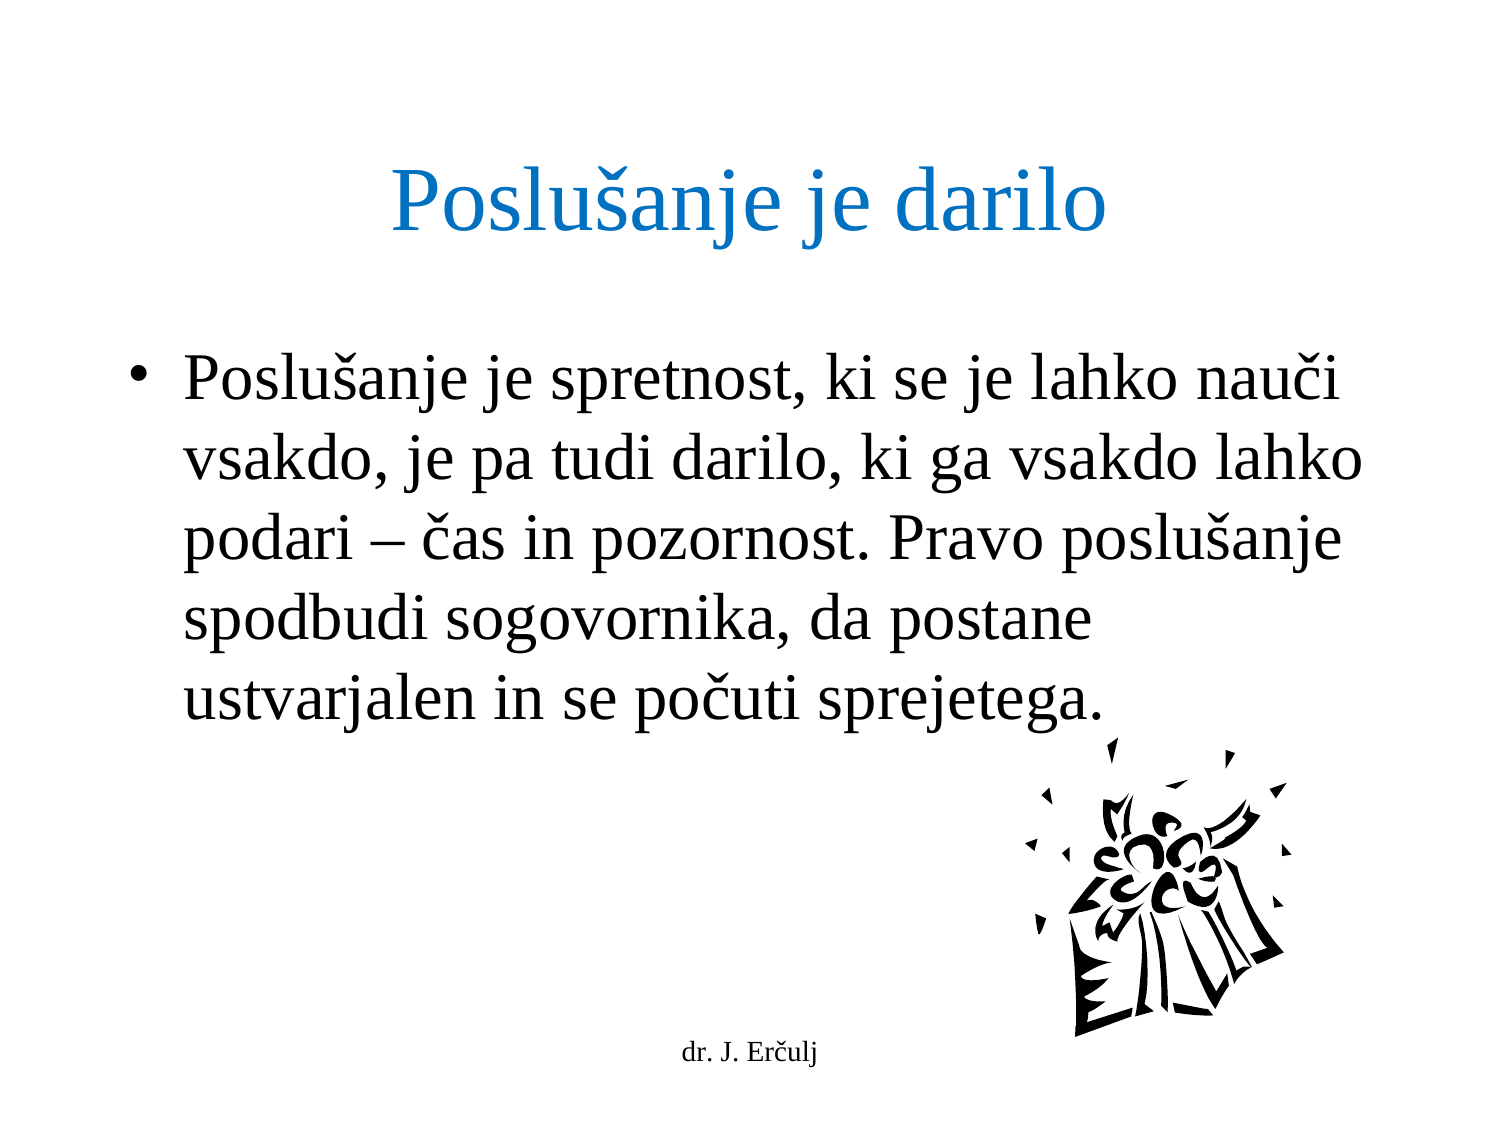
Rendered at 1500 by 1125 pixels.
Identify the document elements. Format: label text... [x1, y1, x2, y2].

text_box dr. J. Erčulj [512, 1025, 988, 1101]
picture [1025, 737, 1292, 1038]
list Poslušanje je spretnost, ki se je lahko nauči vsakdo, je pa tudi darilo, ki ga vsakdo lahko podari – čas in pozornost. Pravo poslušanje spodbudi sogovornika, da postane ustvarjalen in se počuti sprejetega. [112, 324, 1388, 1001]
title Poslušanje je darilo [112, 99, 1388, 288]
